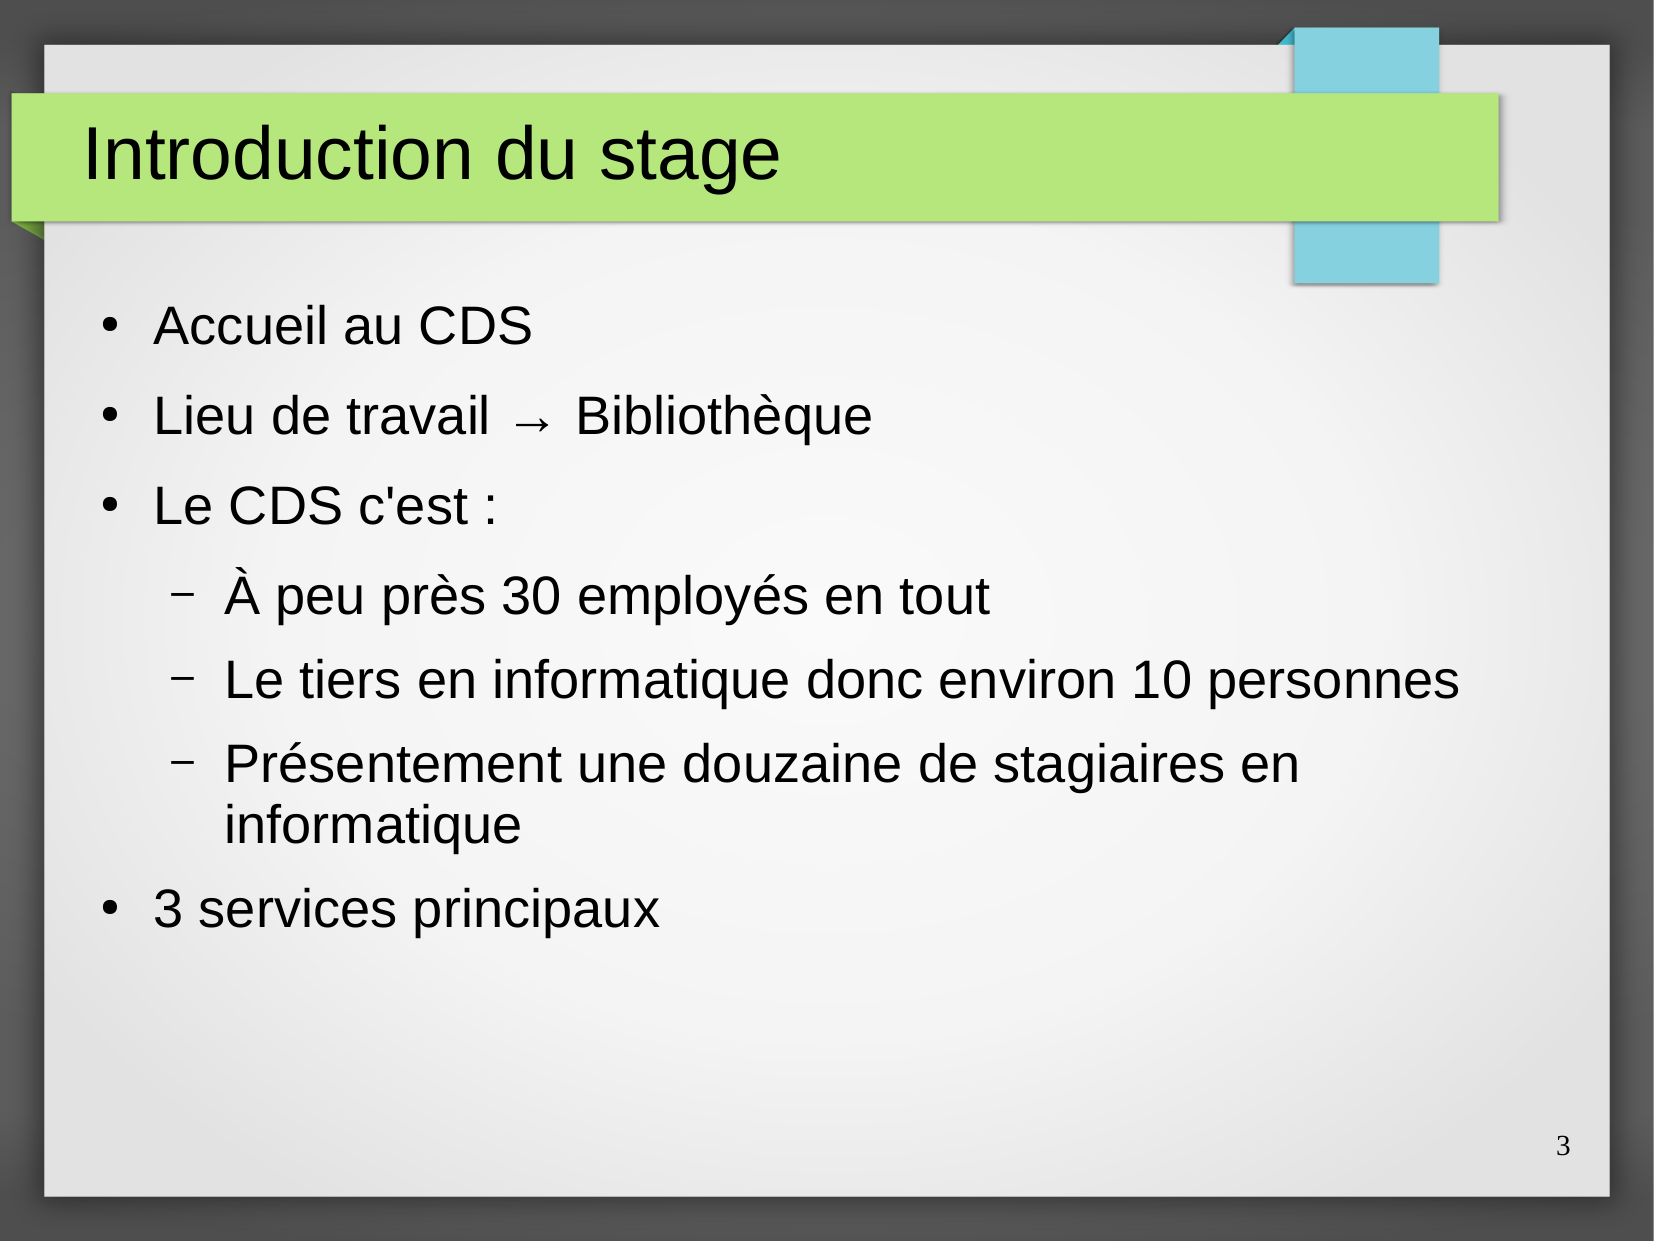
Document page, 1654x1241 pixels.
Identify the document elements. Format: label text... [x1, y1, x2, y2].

list Accueil au CDS Lieu de travail → Bibliothèque Le CDS c'est : À peu près 30 employés en tout Le tiers en informatique donc environ 10 personnes Présentement une douzaine de stagiaires en informatique 3 services principaux [82, 295, 1571, 1015]
picture [0, 0, 1654, 1241]
title Introduction du stage [82, 94, 1264, 213]
